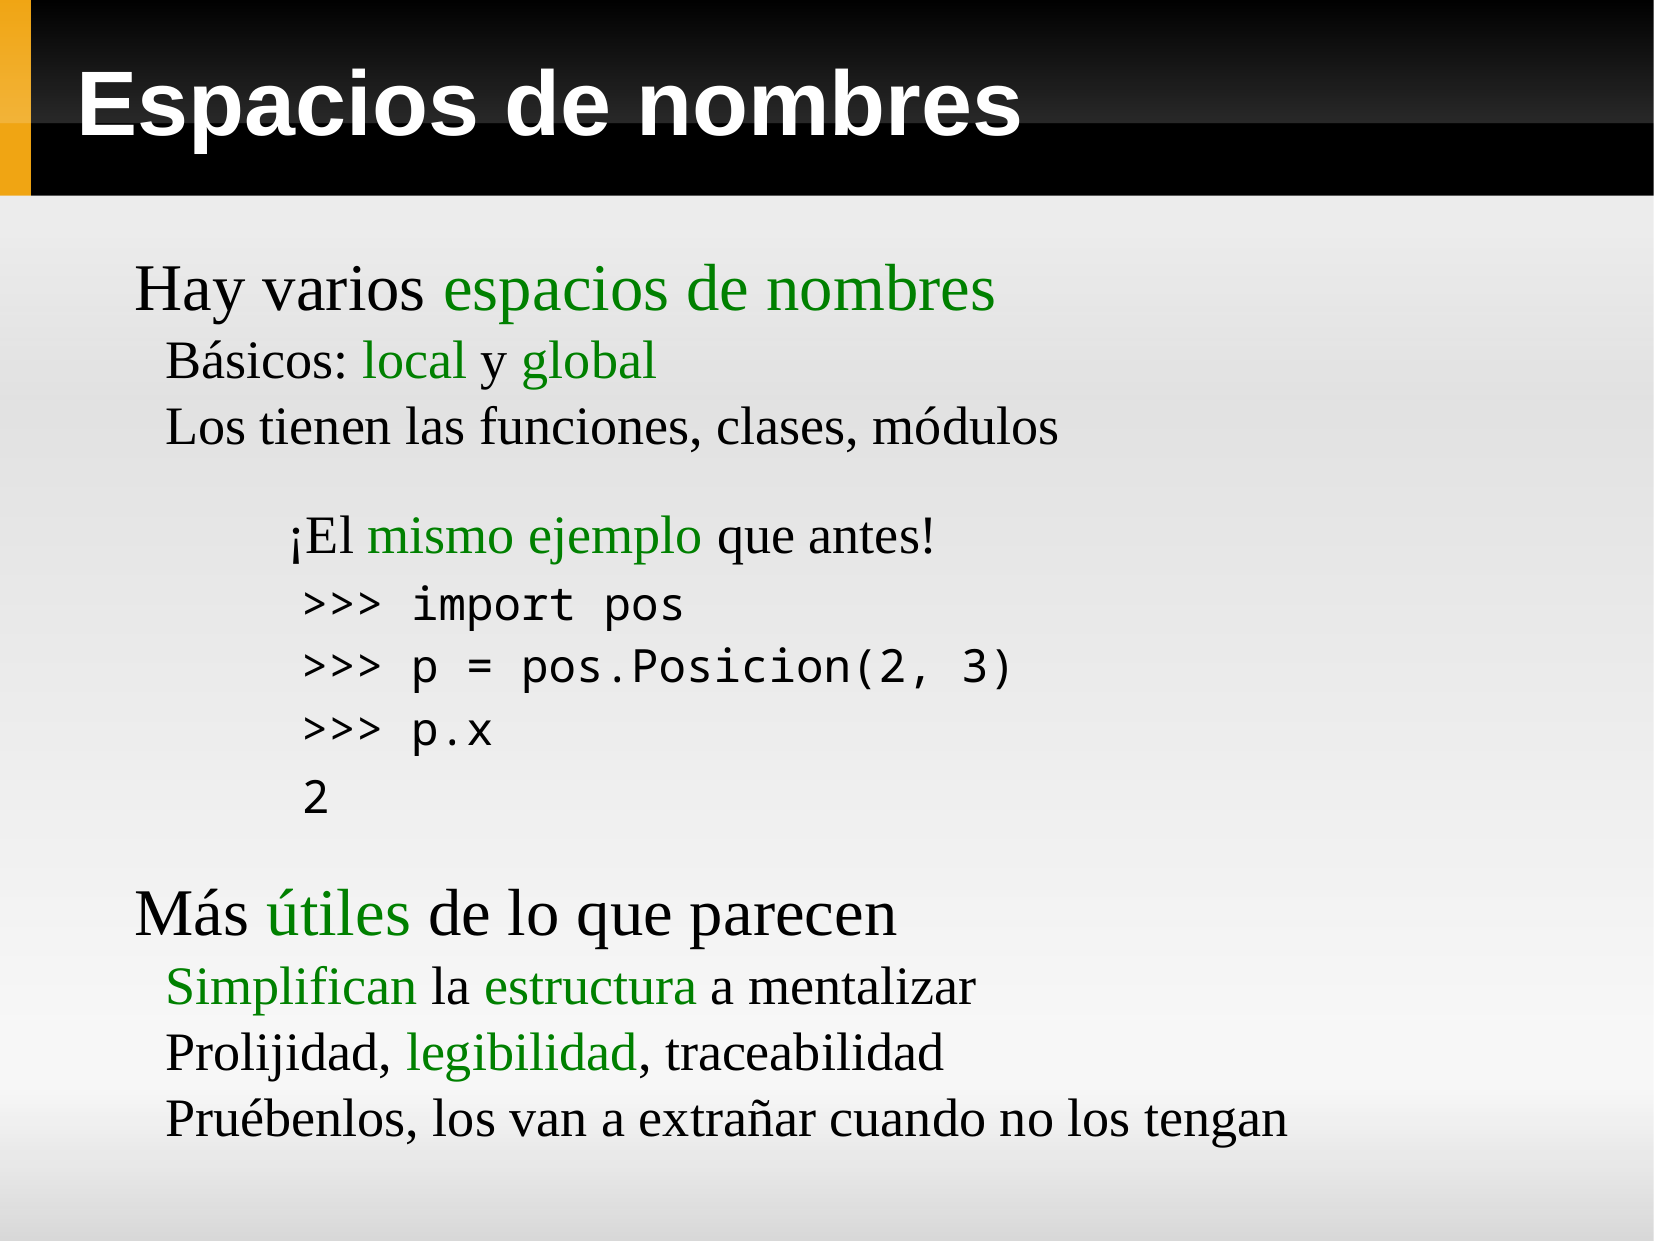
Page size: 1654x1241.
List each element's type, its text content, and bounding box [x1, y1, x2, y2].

title Espacios de nombres [76, 7, 1565, 200]
picture [0, 0, 1654, 1241]
subtitle Hay varios espacios de nombres Básicos: local y global Los tienen las funciones, clases, módulos ¡El mismo ejemplo que antes! >>> import pos >>> p = pos.Posicion(2, 3) >>> p.x 2 Más útiles de lo que parecen Simplifican la estructura a mentalizar Prolijidad, legibilidad, traceabilidad Pruébenlos, los van a extrañar cuando no los tengan [82, 196, 1571, 1203]
